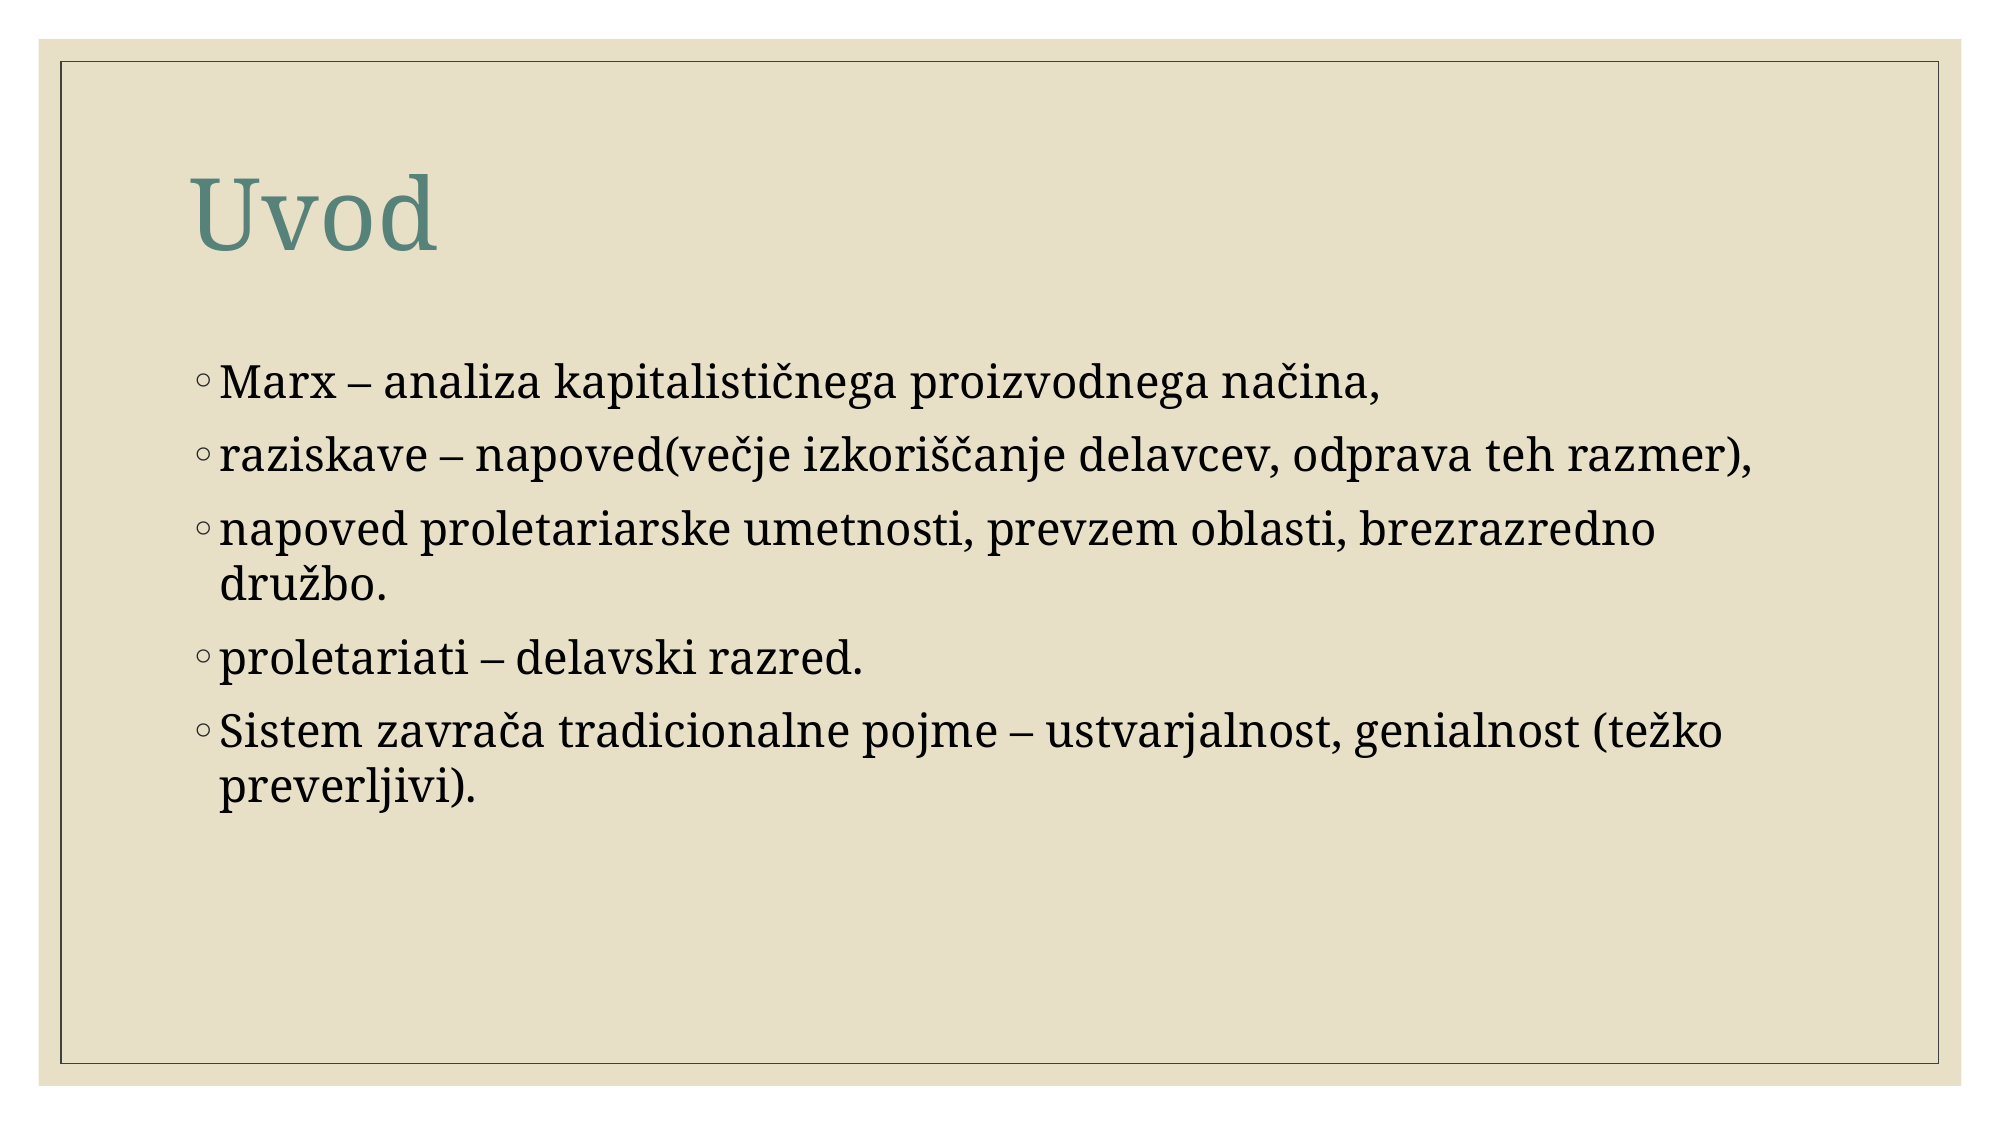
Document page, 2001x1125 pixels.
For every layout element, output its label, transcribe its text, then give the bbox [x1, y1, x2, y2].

title Uvod [174, 105, 1825, 331]
list Marx – analiza kapitalističnega proizvodnega načina, raziskave – napoved(večje izkoriščanje delavcev, odprava teh razmer), napoved proletariarske umetnosti, prevzem oblasti, brezrazredno družbo. proletariati – delavski razred. Sistem zavrača tradicionalne pojme – ustvarjalnost, genialnost (težko preverljivi). [174, 345, 1825, 990]
